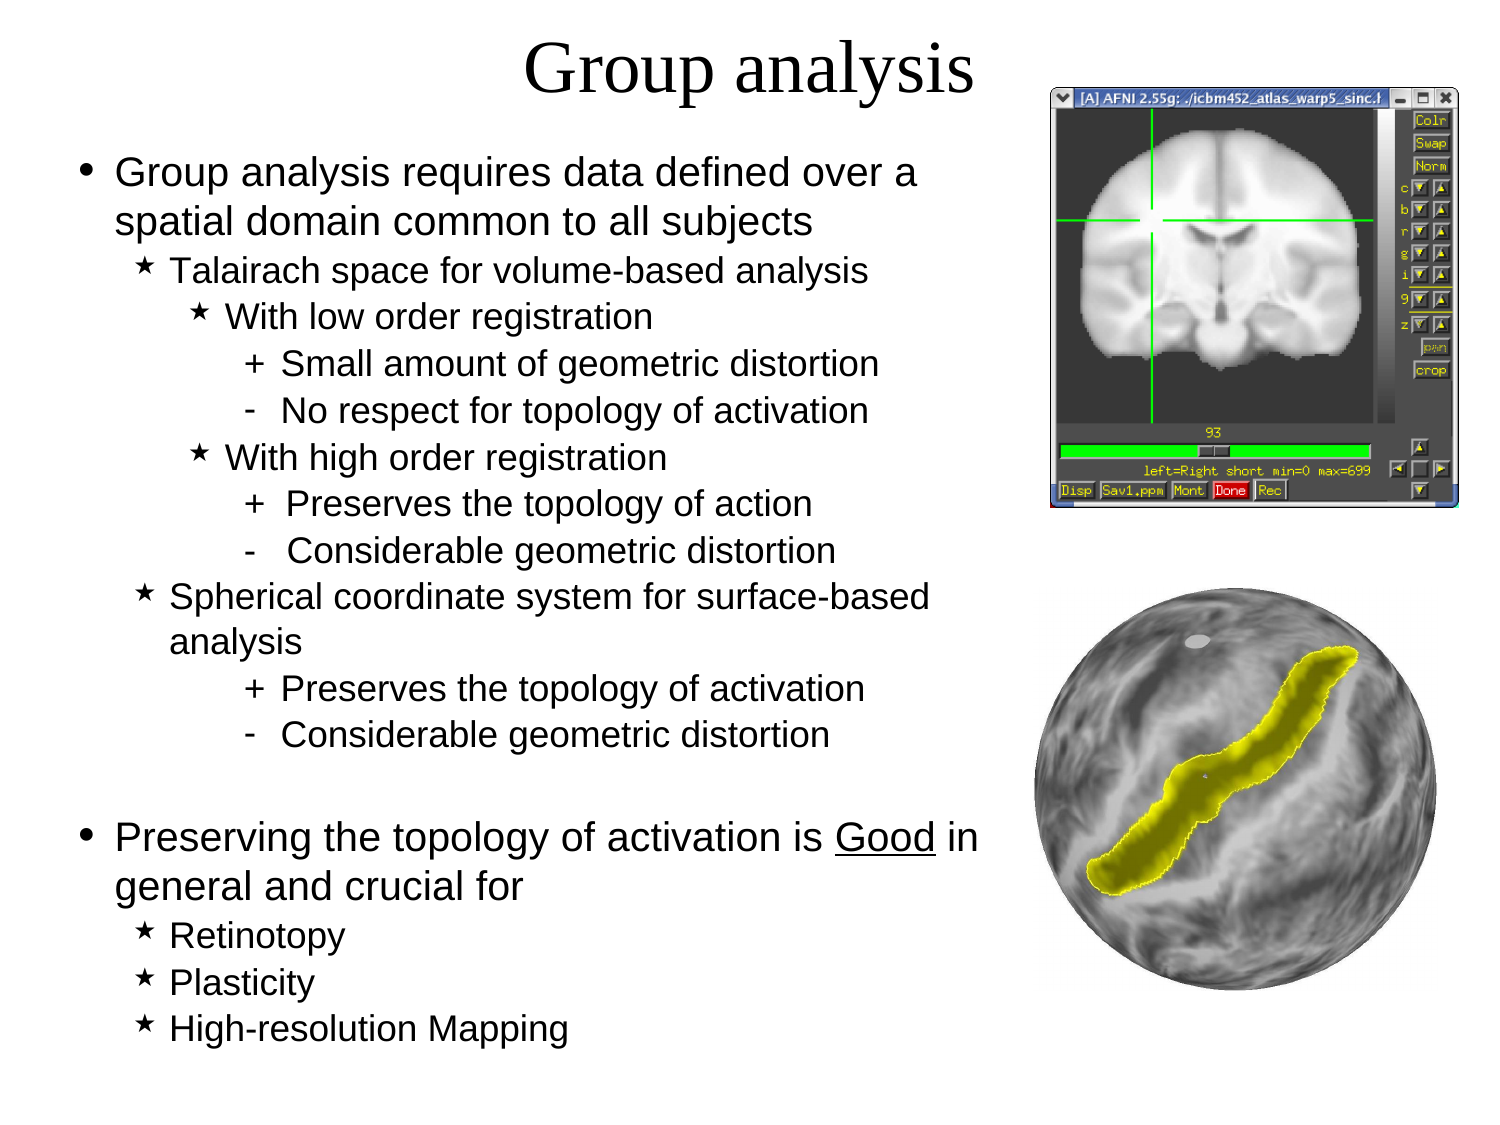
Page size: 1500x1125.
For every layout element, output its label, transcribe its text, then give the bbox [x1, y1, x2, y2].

title Group analysis [75, 0, 1426, 130]
picture [1050, 87, 1459, 508]
list Group analysis requires data defined over a spatial domain common to all subjects Talairach space for volume-based analysis With low order registration + Small amount of geometric distortion No respect for topology of activation With high order registration + Preserves the topology of action - Considerable geometric distortion Spherical coordinate system for surface-based analysis + Preserves the topology of activation Considerable geometric distortion Preserving the topology of activation is Good in general and crucial for Retinotopy Plasticity High-resolution Mapping [62, 124, 1000, 1063]
picture [1033, 587, 1438, 991]
